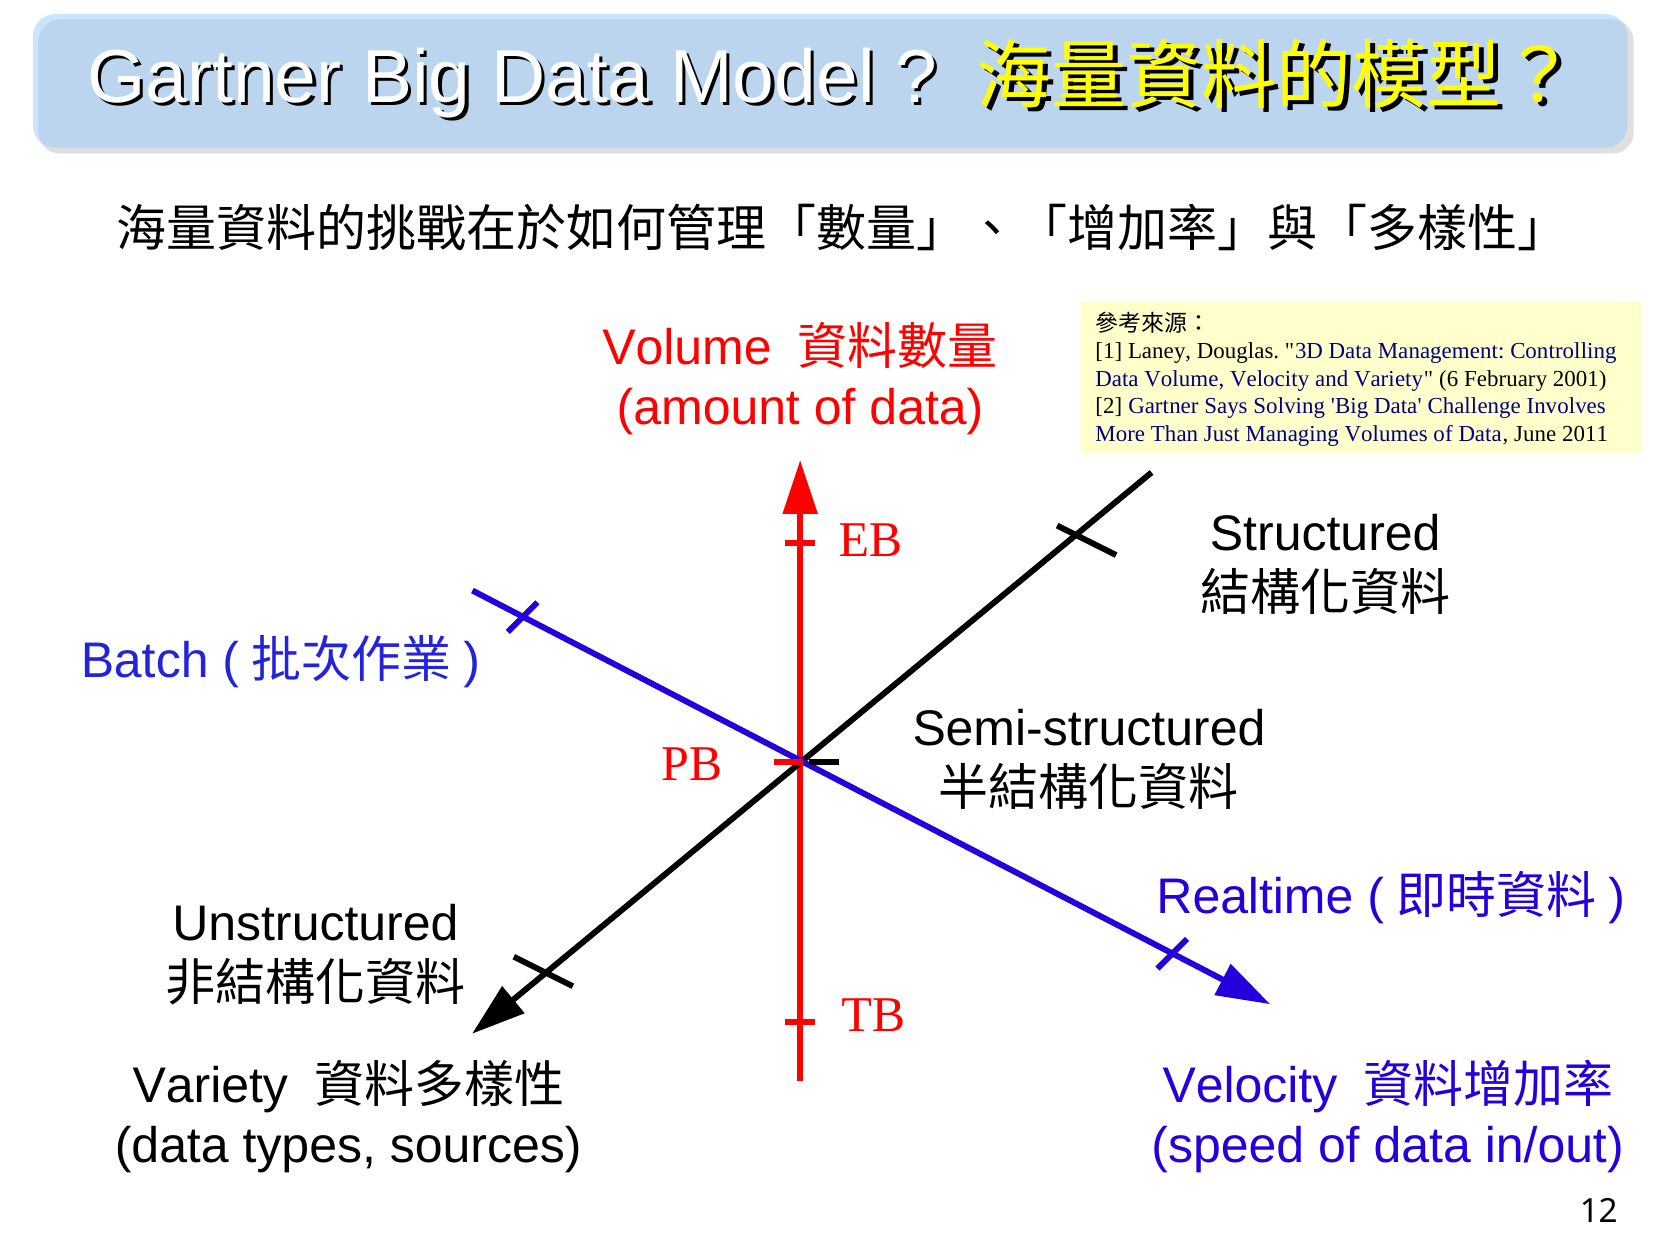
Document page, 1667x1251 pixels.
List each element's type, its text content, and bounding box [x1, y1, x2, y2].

text_box PB [646, 723, 740, 799]
text_box 海量資料的挑戰在於如何管理「數量」、「增加率」與「多樣性」 [29, 188, 1654, 264]
text_box Unstructured 非結構化資料 [100, 882, 530, 1018]
text_box TB [826, 974, 945, 1050]
text_box Batch (批次作業) [59, 620, 502, 695]
text_box Semi-structured 半結構化資料 [874, 688, 1304, 823]
text_box 參考來源： [1] Laney, Douglas. "3D Data Management: Controlling Data Volume, Velocity and Variety" (6 February 2001) [2] Gartner Says Solving 'Big Data' Challenge Involves More Than Just Managing Volumes of Data, June 2011 [1080, 301, 1642, 454]
title Gartner Big Data Model ? 海量資料的模型？ [0, 7, 1665, 148]
text_box EB [823, 498, 918, 574]
text_box Realtime (即時資料) [1139, 856, 1642, 932]
text_box Volume 資料數量 (amount of data) [549, 307, 1052, 442]
text_box Velocity 資料增加率 (speed of data in/out) [1122, 1045, 1654, 1181]
text_box Variety 資料多樣性 (data types, sources) [53, 1045, 644, 1181]
text_box Structured 結構化資料 [1110, 493, 1540, 629]
